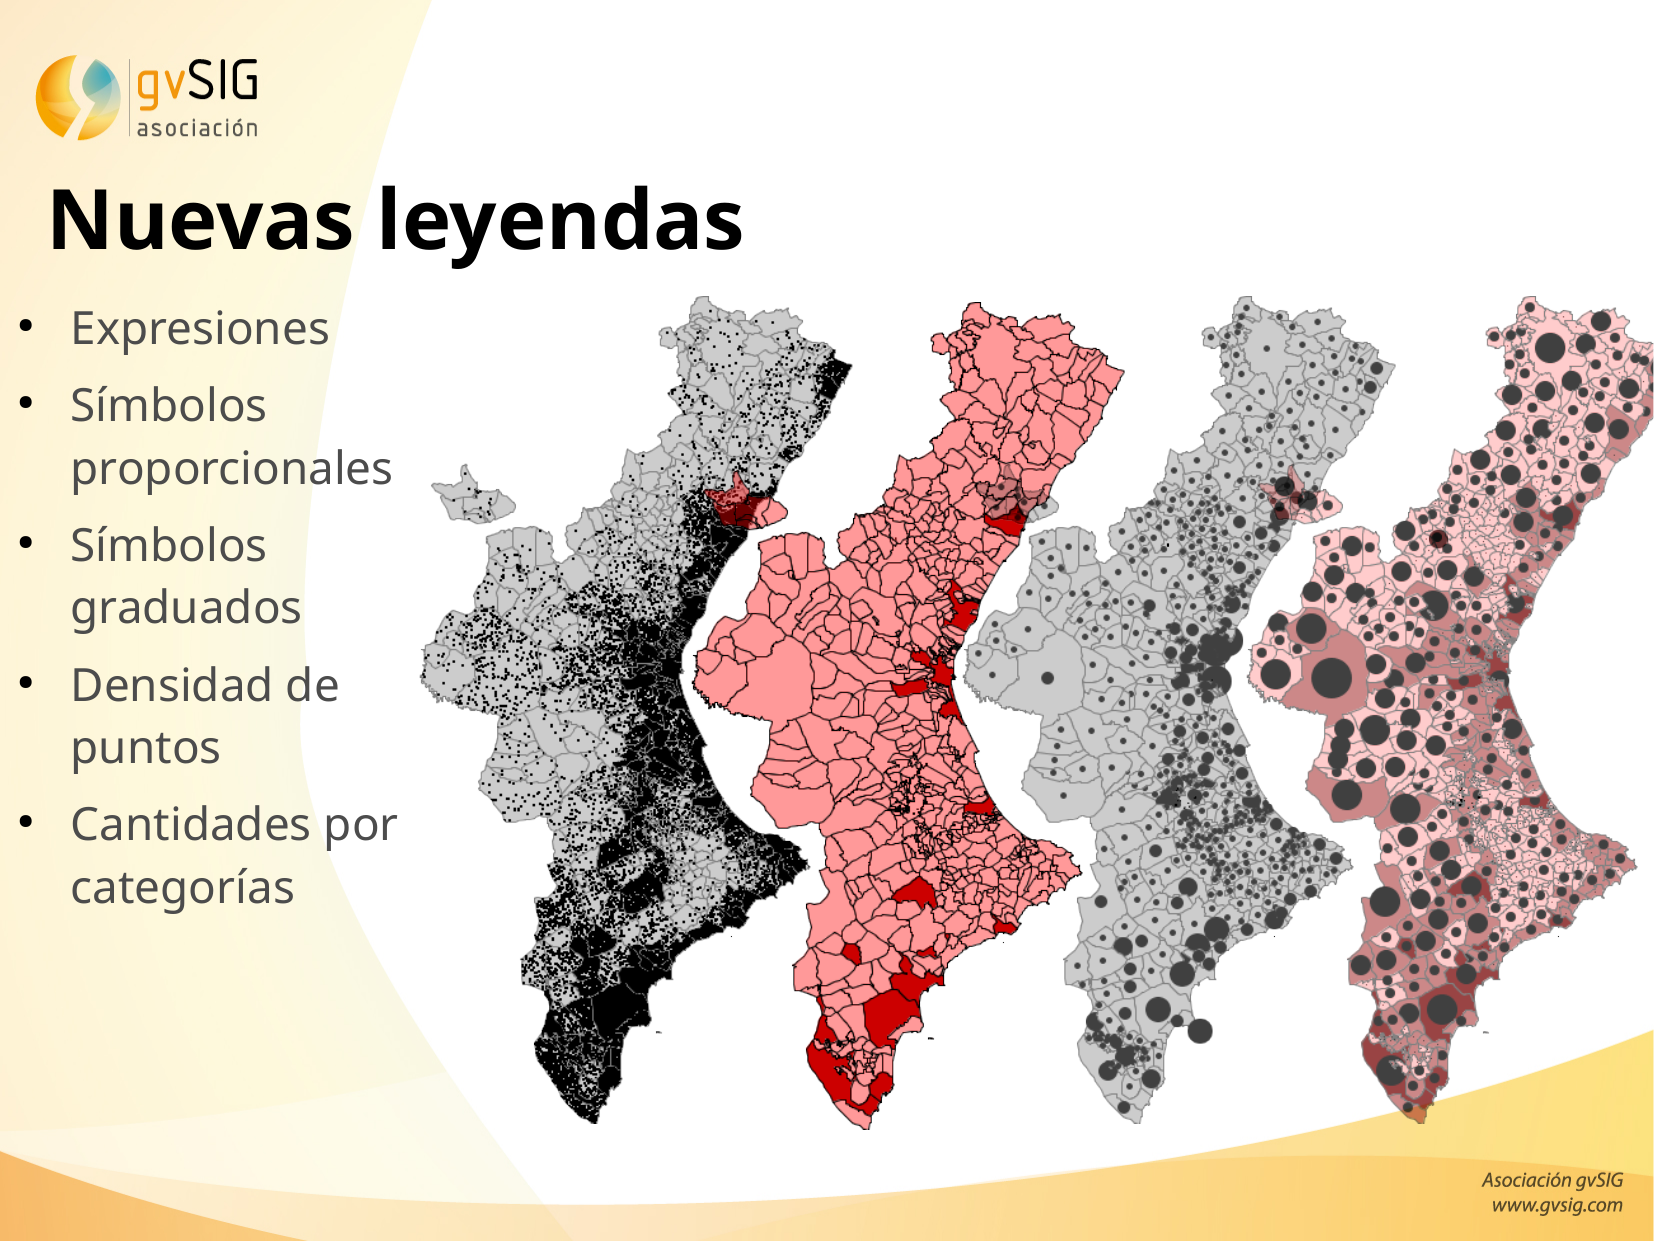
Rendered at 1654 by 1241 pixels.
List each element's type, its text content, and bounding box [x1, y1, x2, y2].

picture [0, 0, 1654, 1241]
list Expresiones Símbolos proporcionales Símbolos graduados Densidad de puntos Cantidades por categorías [0, 295, 426, 1000]
title Nuevas leyendas [46, 170, 1534, 265]
